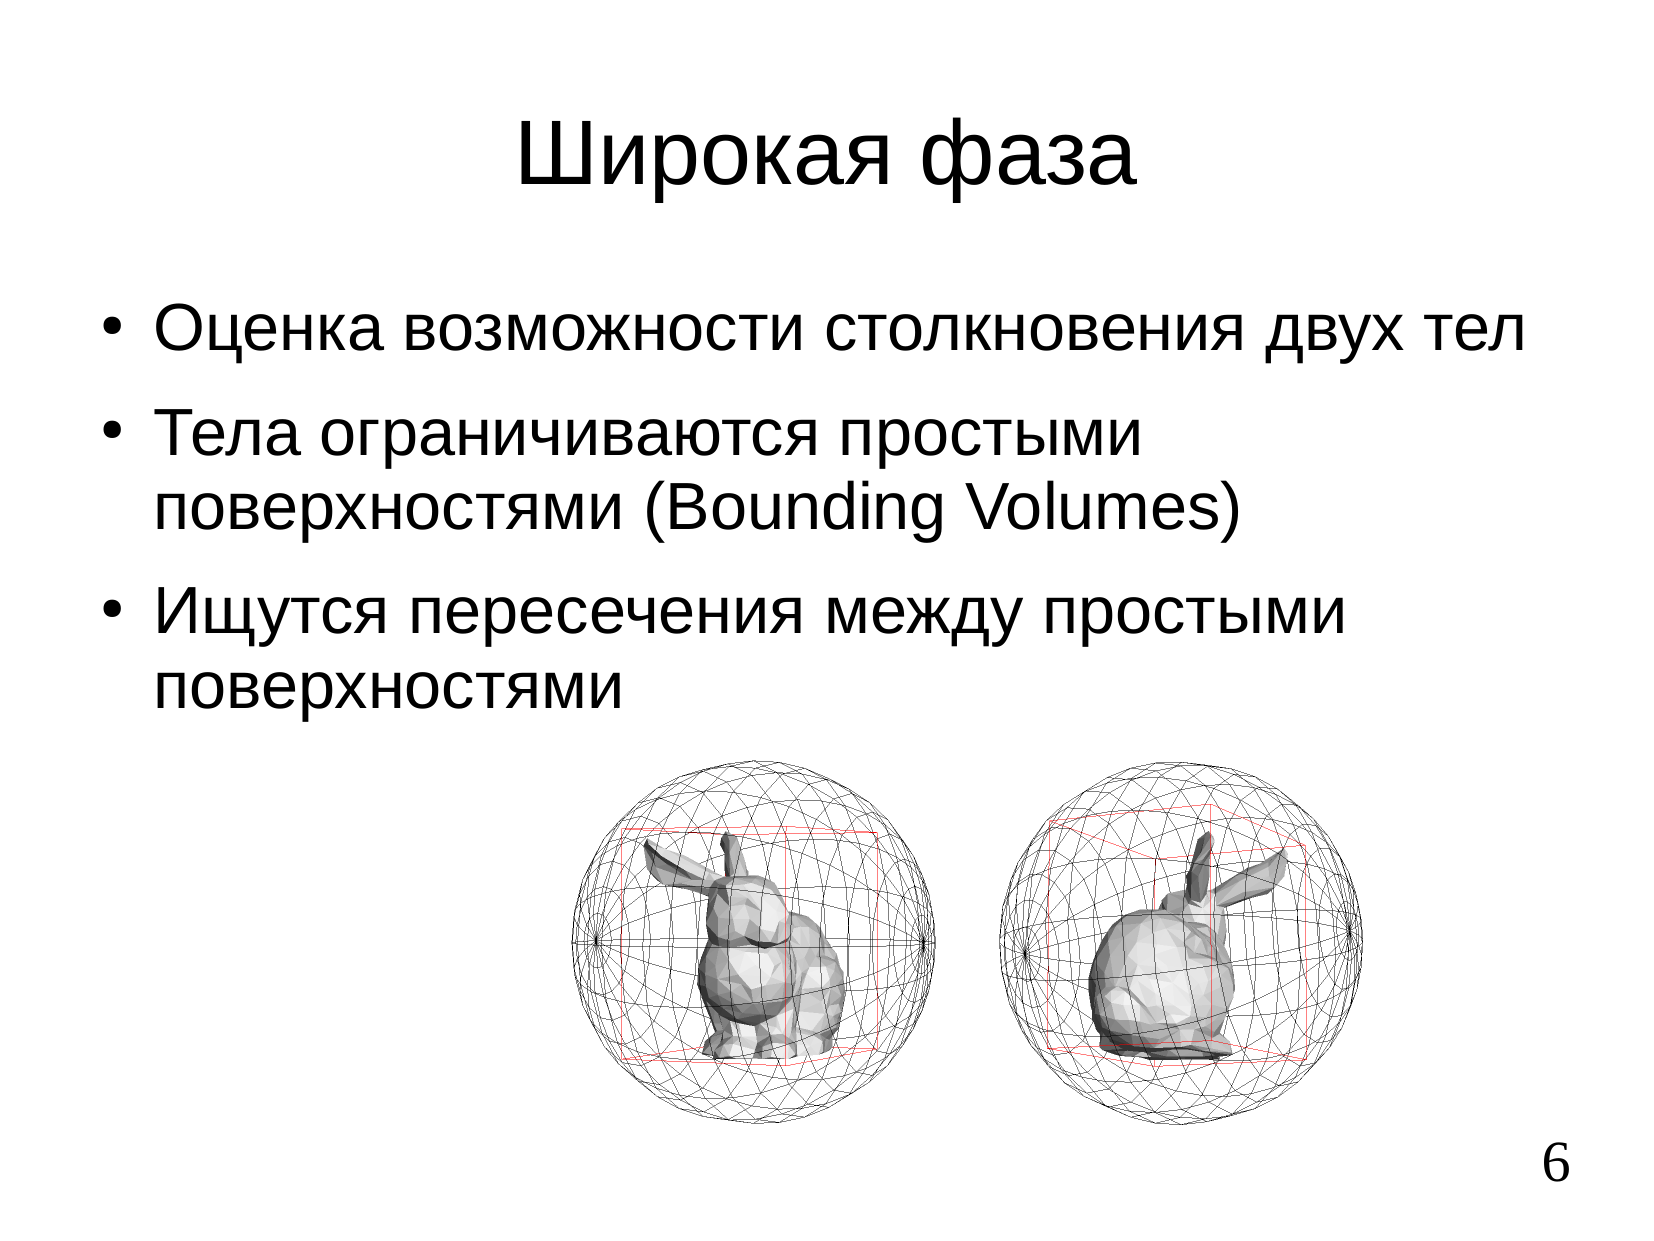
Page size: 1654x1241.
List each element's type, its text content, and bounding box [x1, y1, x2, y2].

list Оценка возможности столкновения двух тел Тела ограничиваются простыми поверхностями (Bounding Volumes) Ищутся пересечения между простыми поверхностями [82, 290, 1571, 733]
picture [543, 744, 1394, 1141]
title Широкая фаза [82, 49, 1571, 257]
